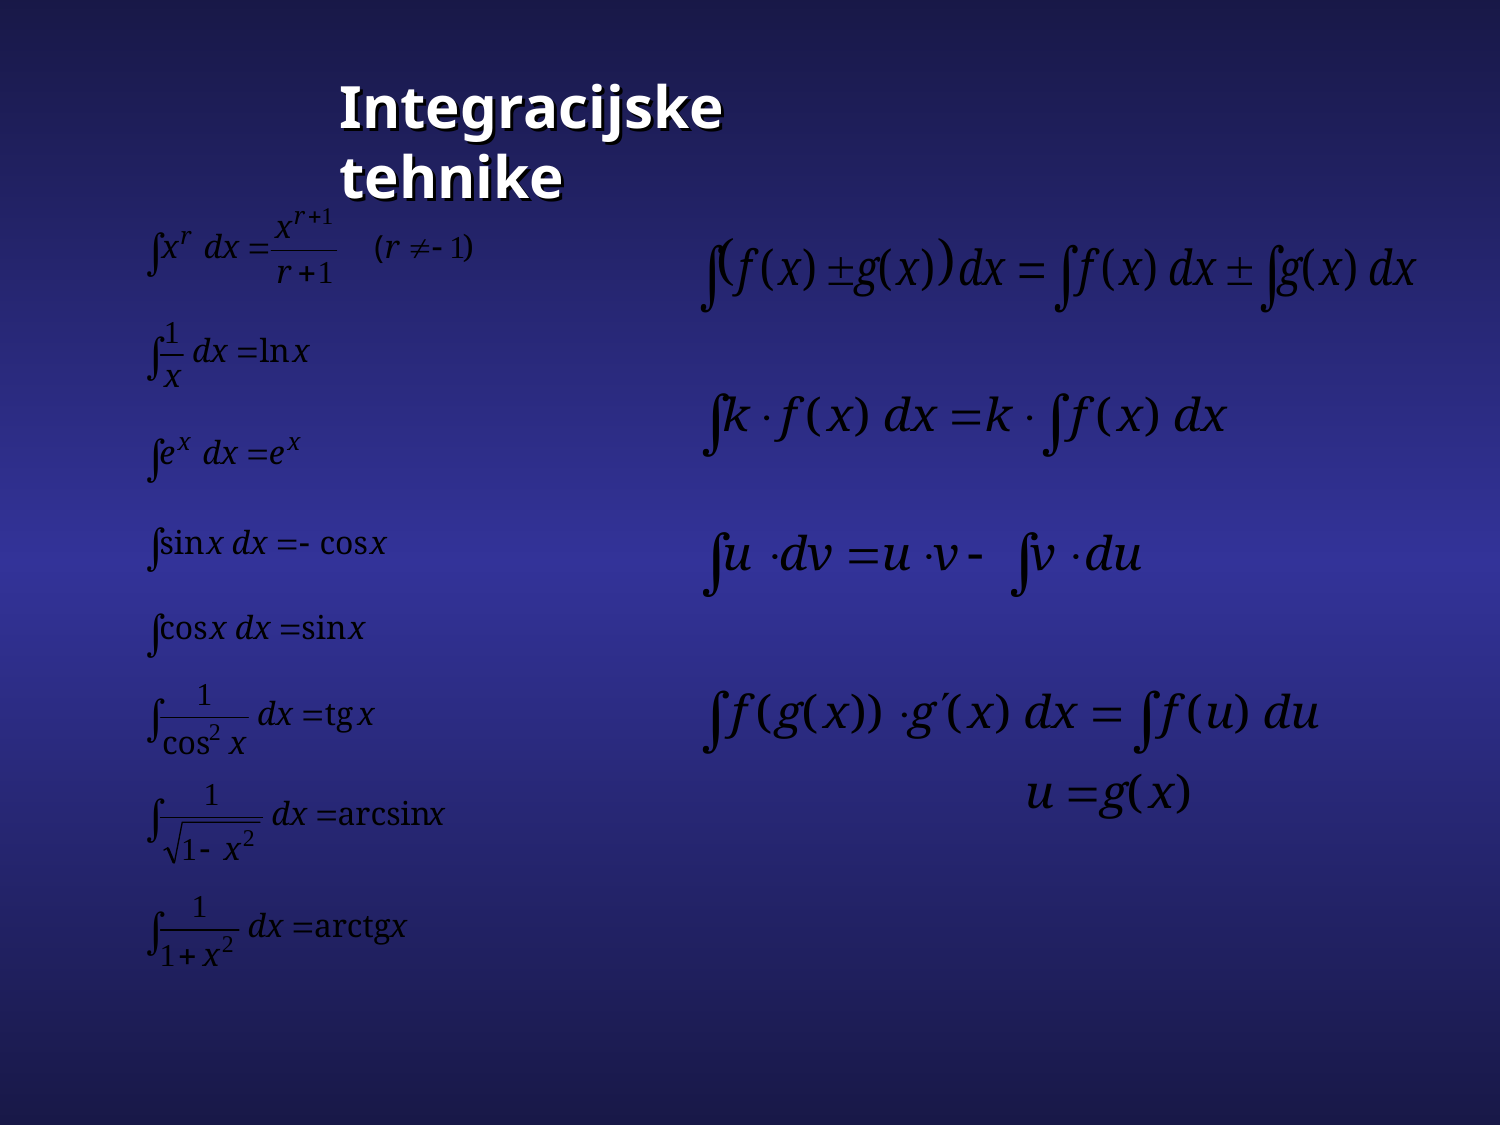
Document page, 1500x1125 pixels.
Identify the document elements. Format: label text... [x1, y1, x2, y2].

chart [687, 375, 1238, 466]
chart [137, 425, 308, 489]
chart [137, 600, 371, 664]
chart [137, 774, 453, 871]
chart [137, 675, 382, 763]
chart [687, 512, 1150, 606]
chart [137, 200, 480, 291]
chart [137, 312, 315, 395]
chart [137, 514, 393, 579]
chart [137, 887, 413, 976]
chart [687, 675, 1326, 830]
text_box Integracijske tehnike [324, 62, 976, 218]
chart [687, 224, 1426, 322]
